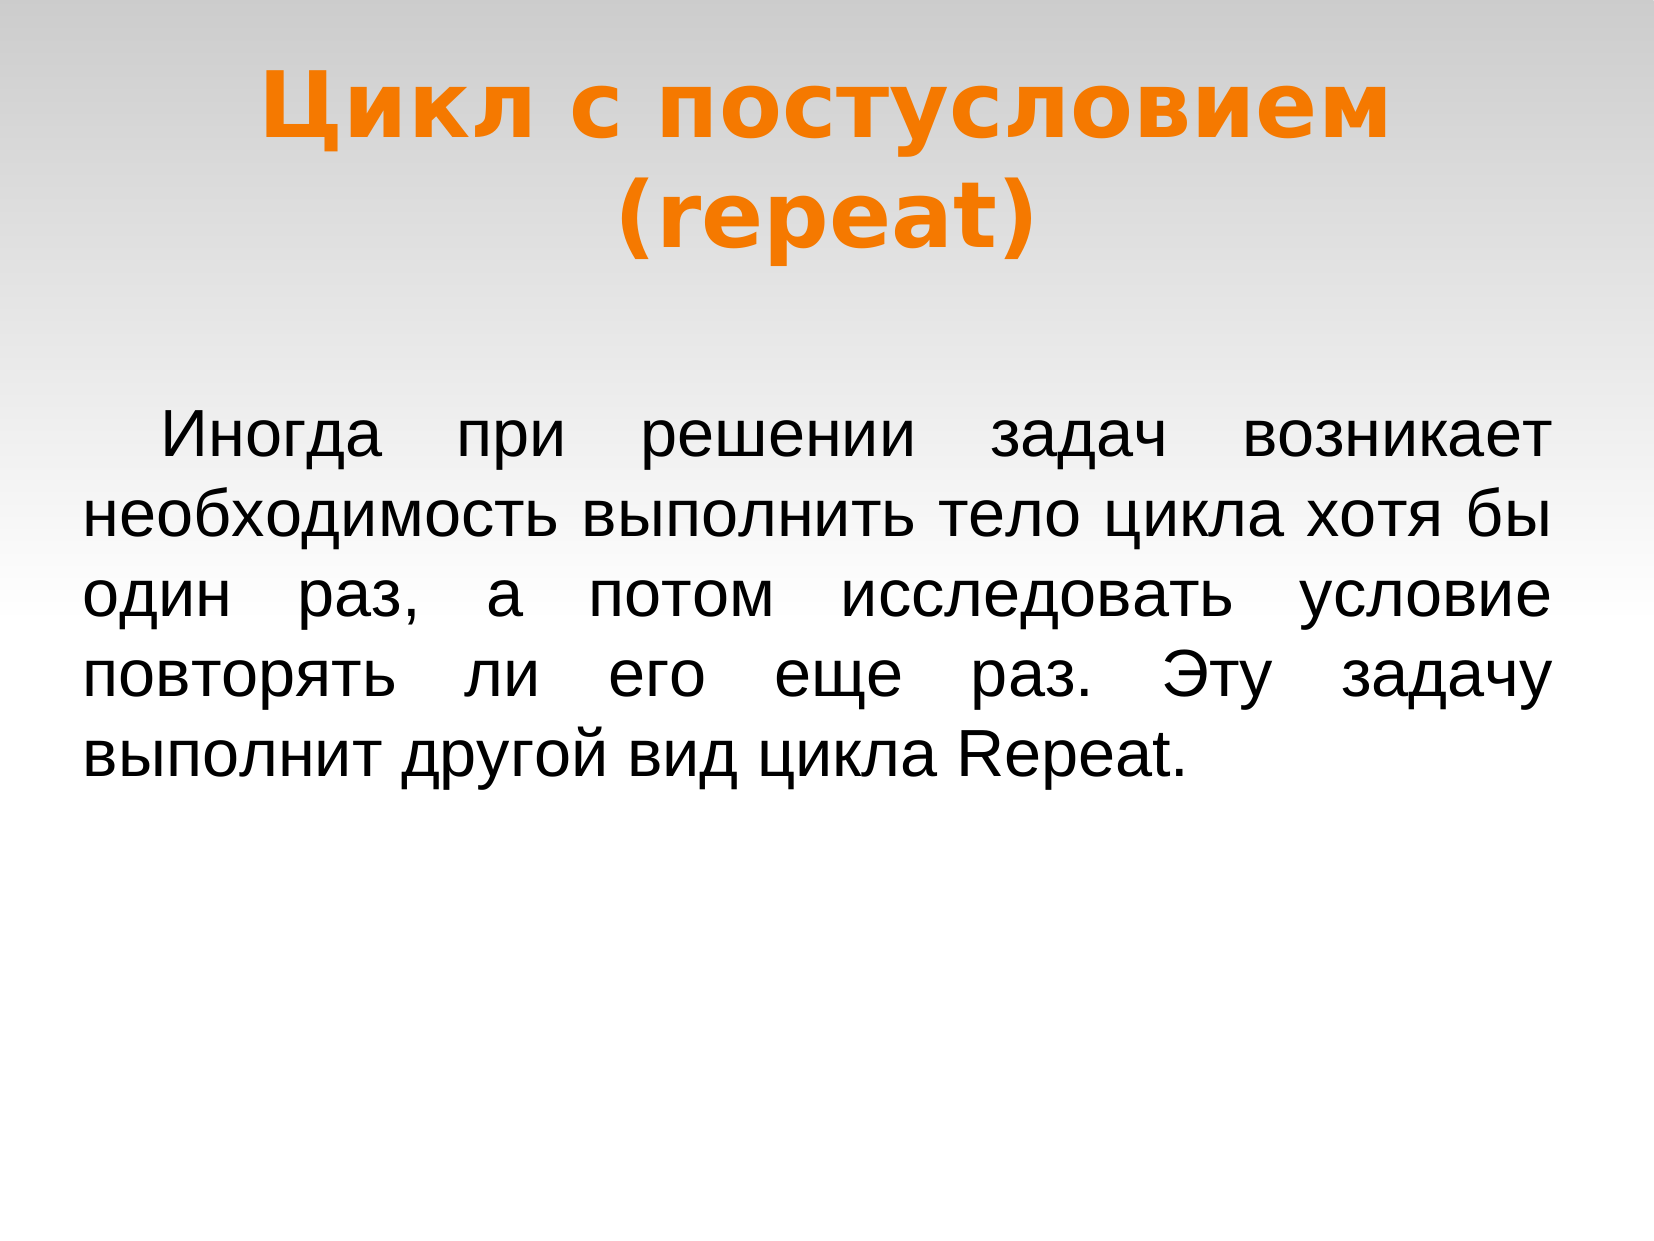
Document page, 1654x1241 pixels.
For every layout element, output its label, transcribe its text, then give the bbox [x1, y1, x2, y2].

title Цикл с постусловием (repeat) [82, 45, 1571, 260]
subtitle Иногда при решении задач возникает необходимость выполнить тело цикла хотя бы один раз, а потом исследовать условие повторять ли его еще раз. Эту задачу выполнит другой вид цикла Repeat. [82, 297, 1571, 1102]
